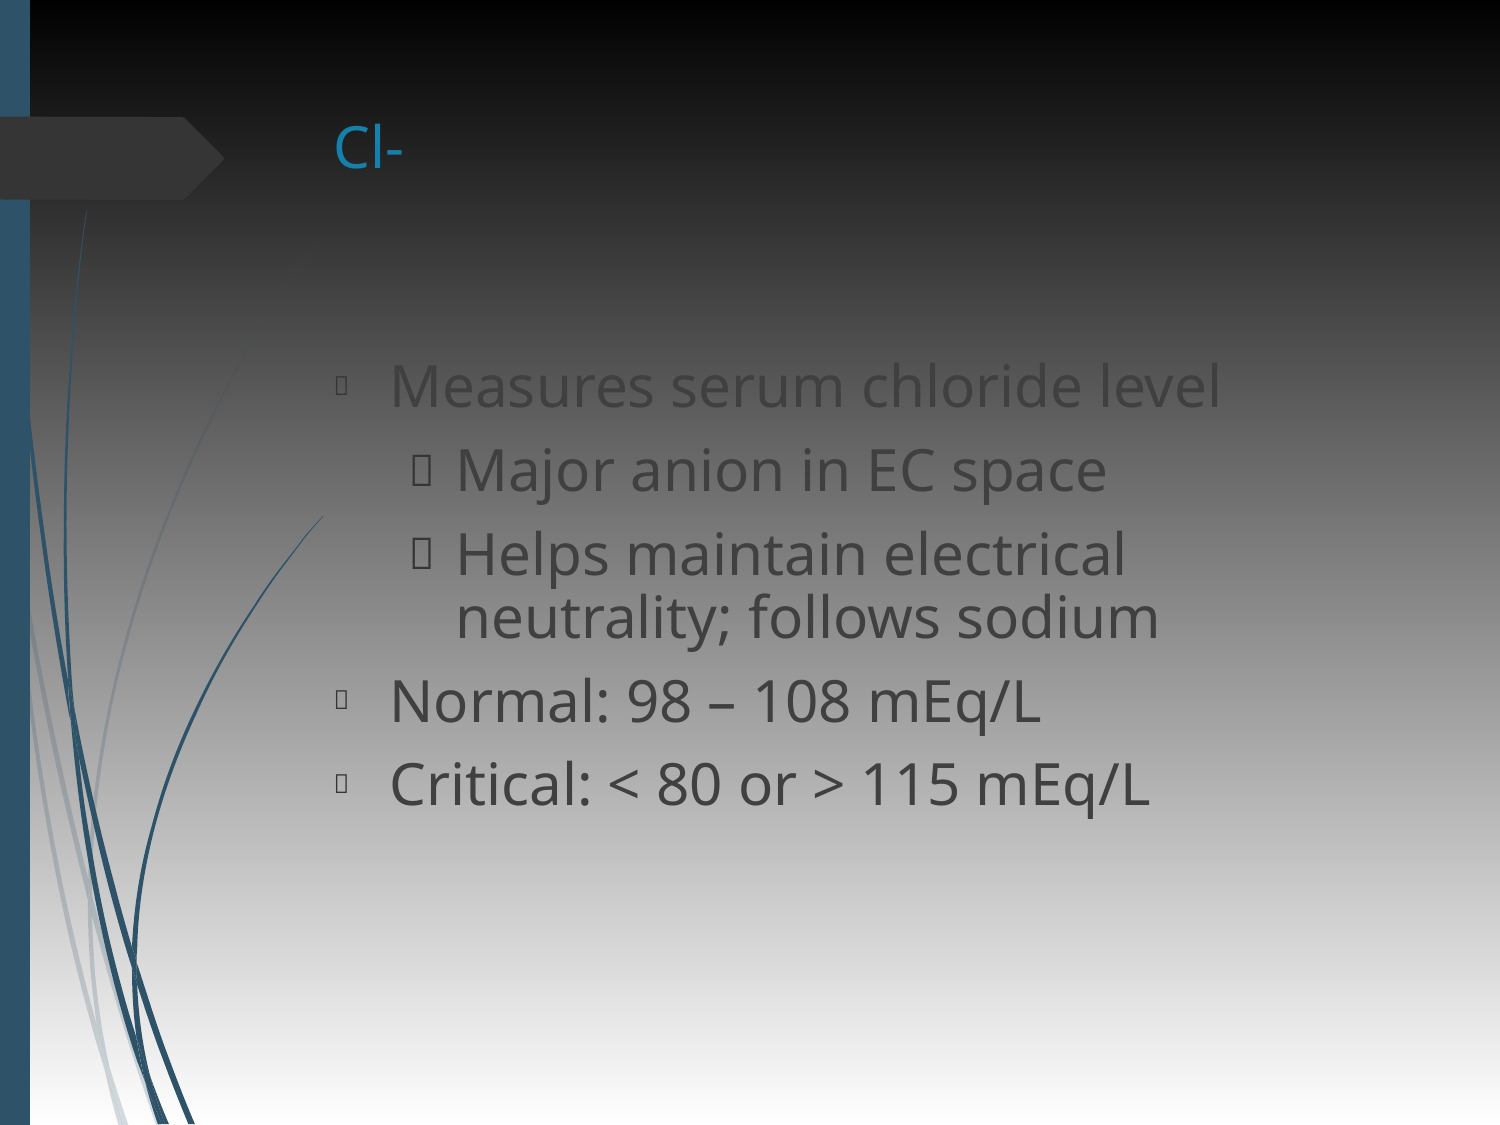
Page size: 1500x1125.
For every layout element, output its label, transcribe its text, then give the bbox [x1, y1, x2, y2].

title Cl- [319, 102, 1400, 313]
list Measures serum chloride level Major anion in EC space Helps maintain electrical neutrality; follows sodium Normal: 98 – 108 mEq/L Critical: < 80 or > 115 mEq/L [318, 350, 1400, 970]
